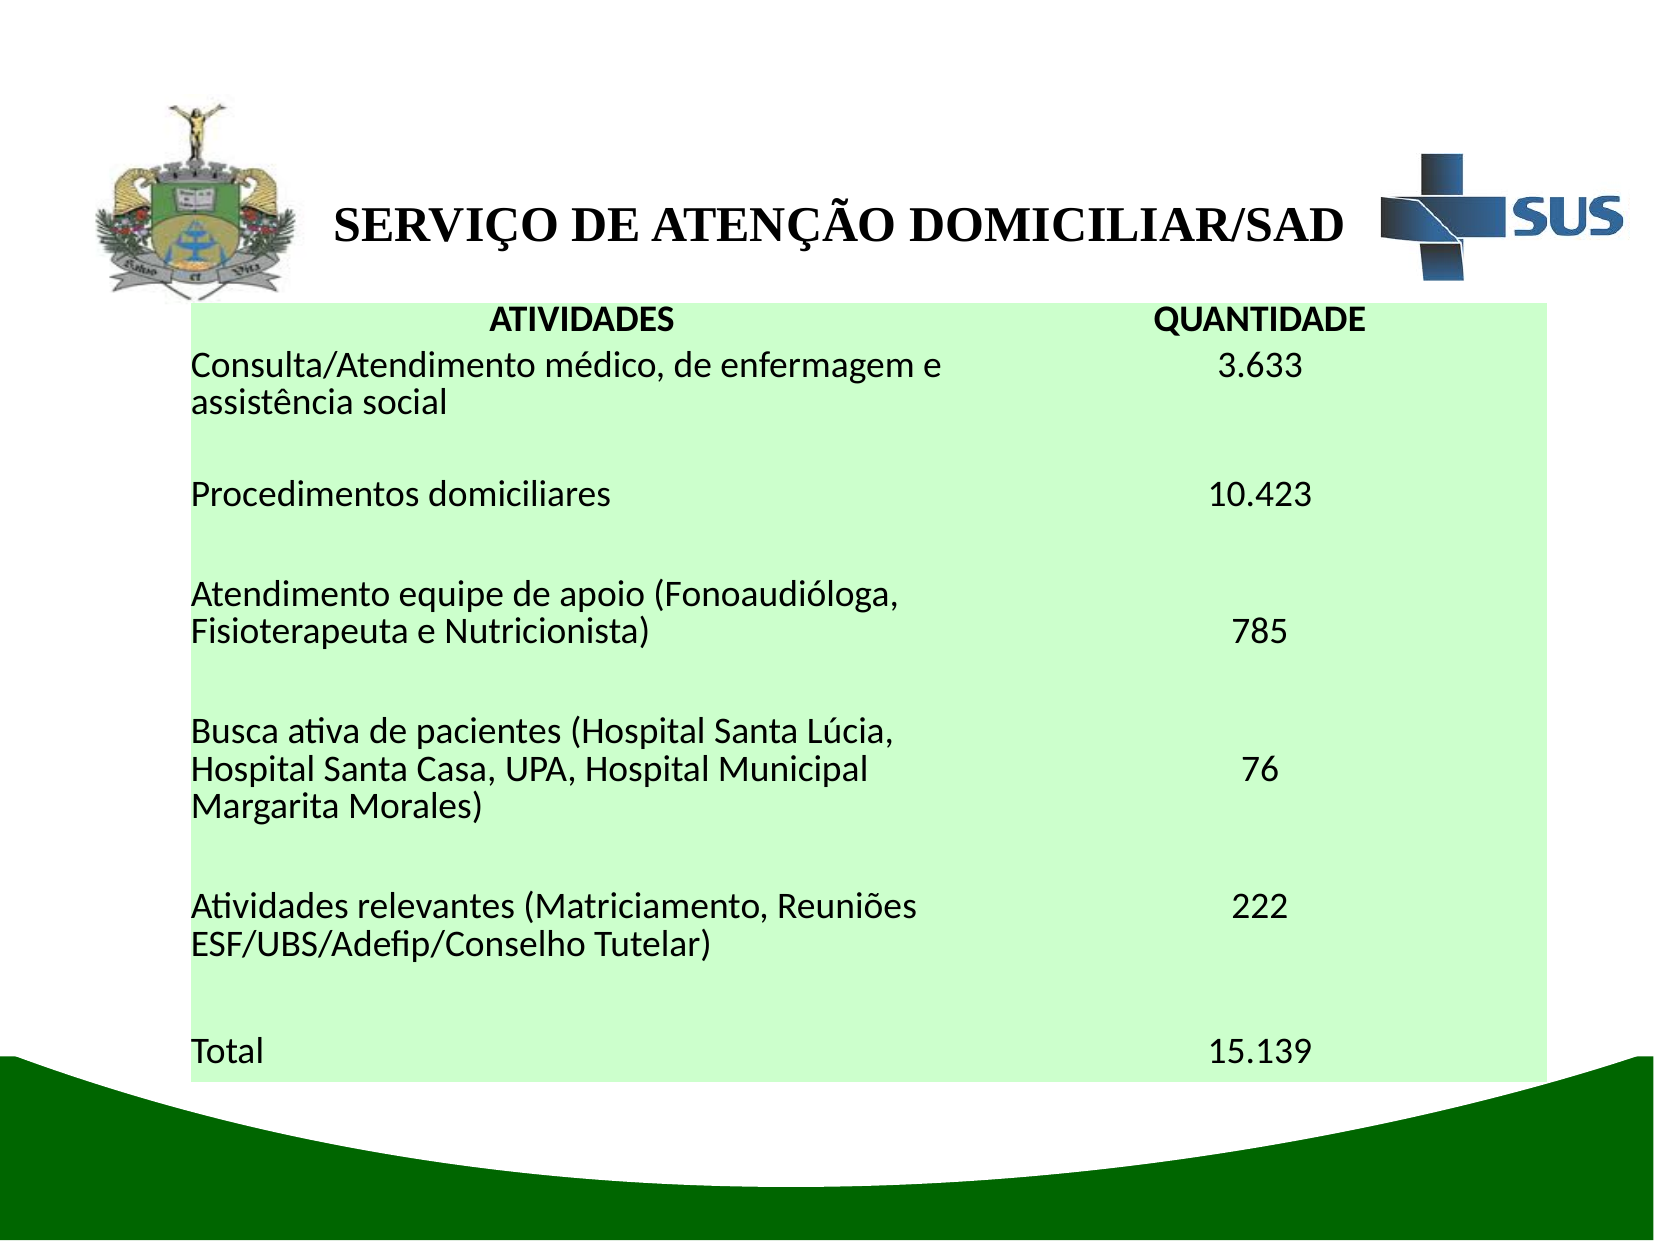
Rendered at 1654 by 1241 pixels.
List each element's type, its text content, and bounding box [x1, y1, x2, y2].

table_cell Consulta/Atendimento médico, de enfermagem e assistência social [191, 349, 973, 441]
table_cell Busca ativa de pacientes (Hospital Santa Lúcia, Hospital Santa Casa, UPA, Hospital Municipal Margarita Morales) [191, 715, 973, 853]
table_cell Atividades relevantes (Matriciamento, Reuniões ESF/UBS/Adefip/Conselho Tutelar) [191, 853, 973, 1036]
table_cell 222 [973, 853, 1547, 1036]
table_header ATIVIDADES [191, 303, 973, 349]
text_box [0, 1050, 1654, 1241]
table_cell 15.139 [973, 1036, 1547, 1082]
table_header QUANTIDADE [973, 303, 1547, 349]
table_cell Total [191, 1036, 973, 1082]
picture [82, 94, 308, 319]
table_cell 10.423 [973, 441, 1547, 578]
table_cell 785 [973, 578, 1547, 715]
table_cell 3.633 [973, 349, 1547, 441]
table_cell Atendimento equipe de apoio (Fonoaudióloga, Fisioterapeuta e Nutricionista) [191, 578, 973, 715]
table_cell 76 [973, 715, 1547, 853]
table_cell Procedimentos domiciliares [191, 441, 973, 578]
picture [1380, 153, 1630, 281]
text_box SERVIÇO DE ATENÇÃO DOMICILIAR/SAD [318, 189, 1360, 260]
